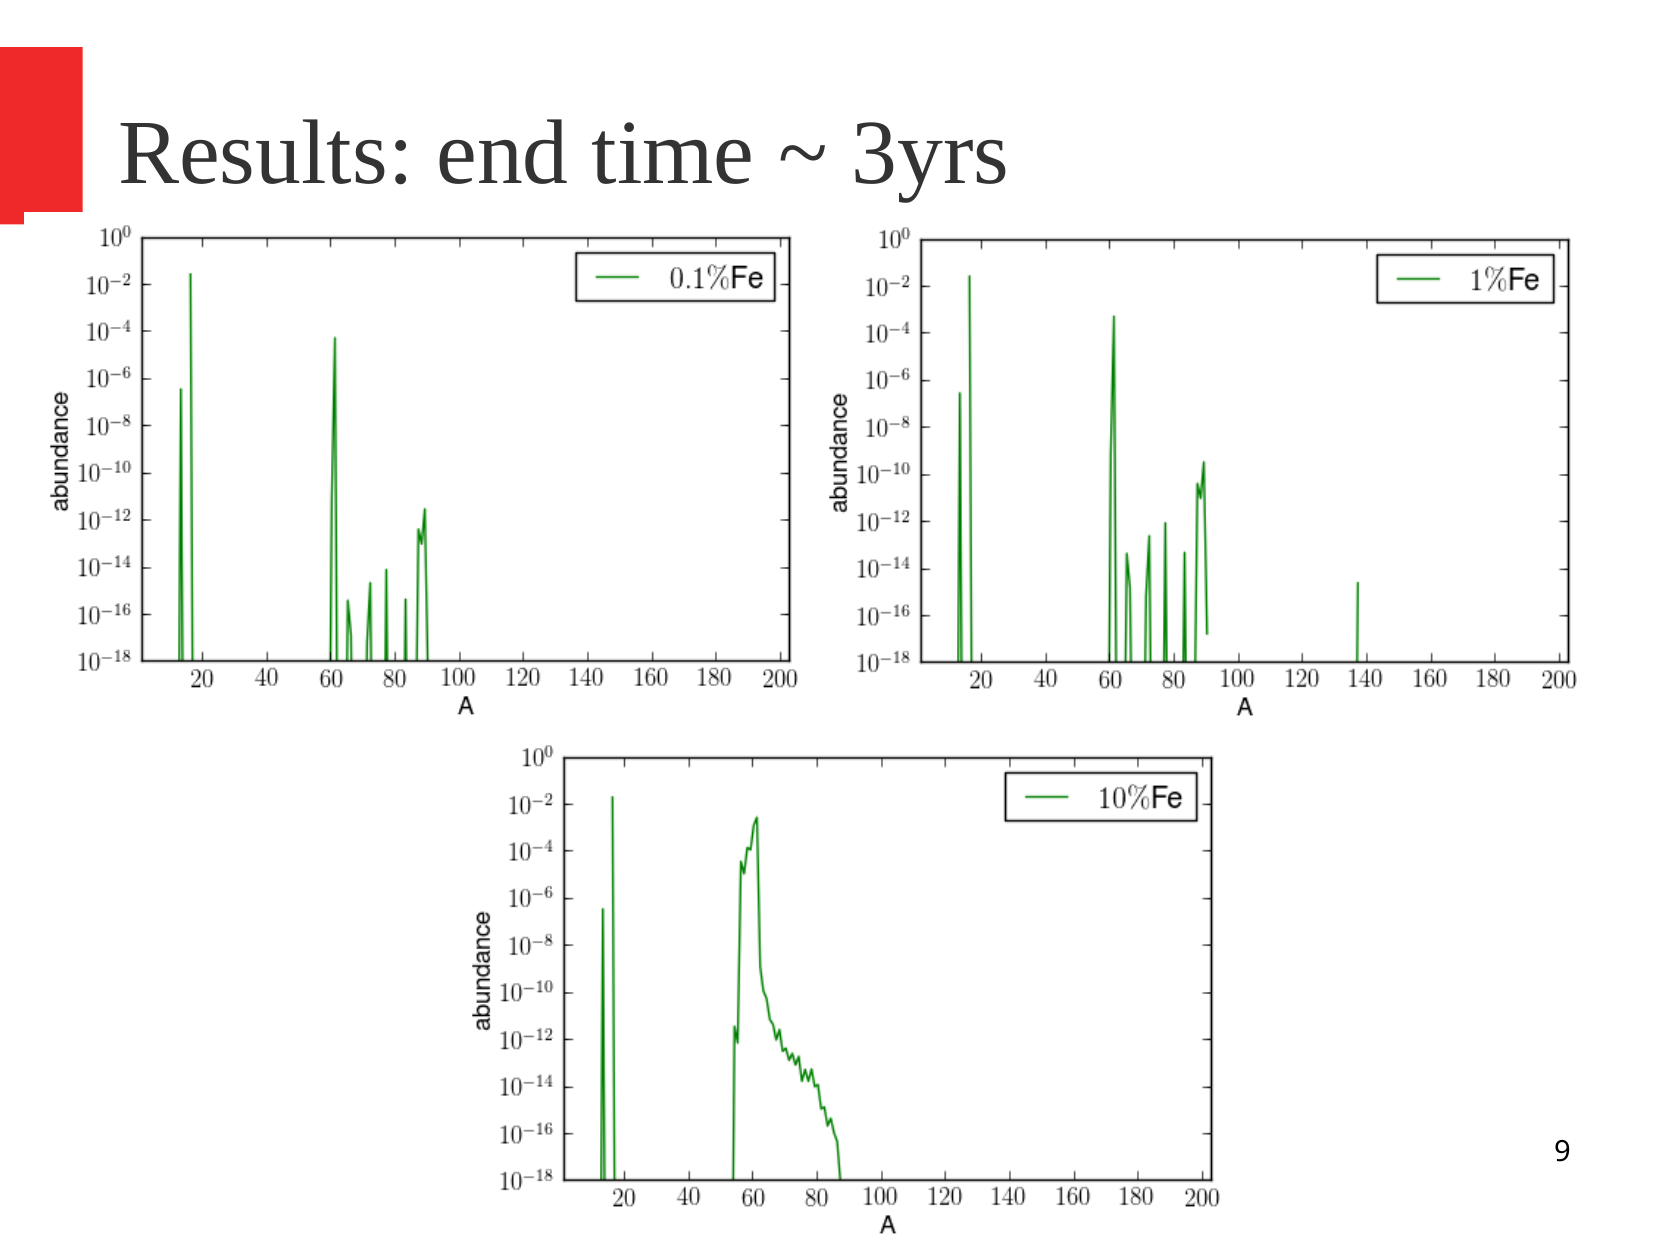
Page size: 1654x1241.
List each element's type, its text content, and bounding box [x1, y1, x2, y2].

picture [24, 212, 1593, 1241]
title Results: end time ~ 3yrs [118, 49, 1571, 214]
